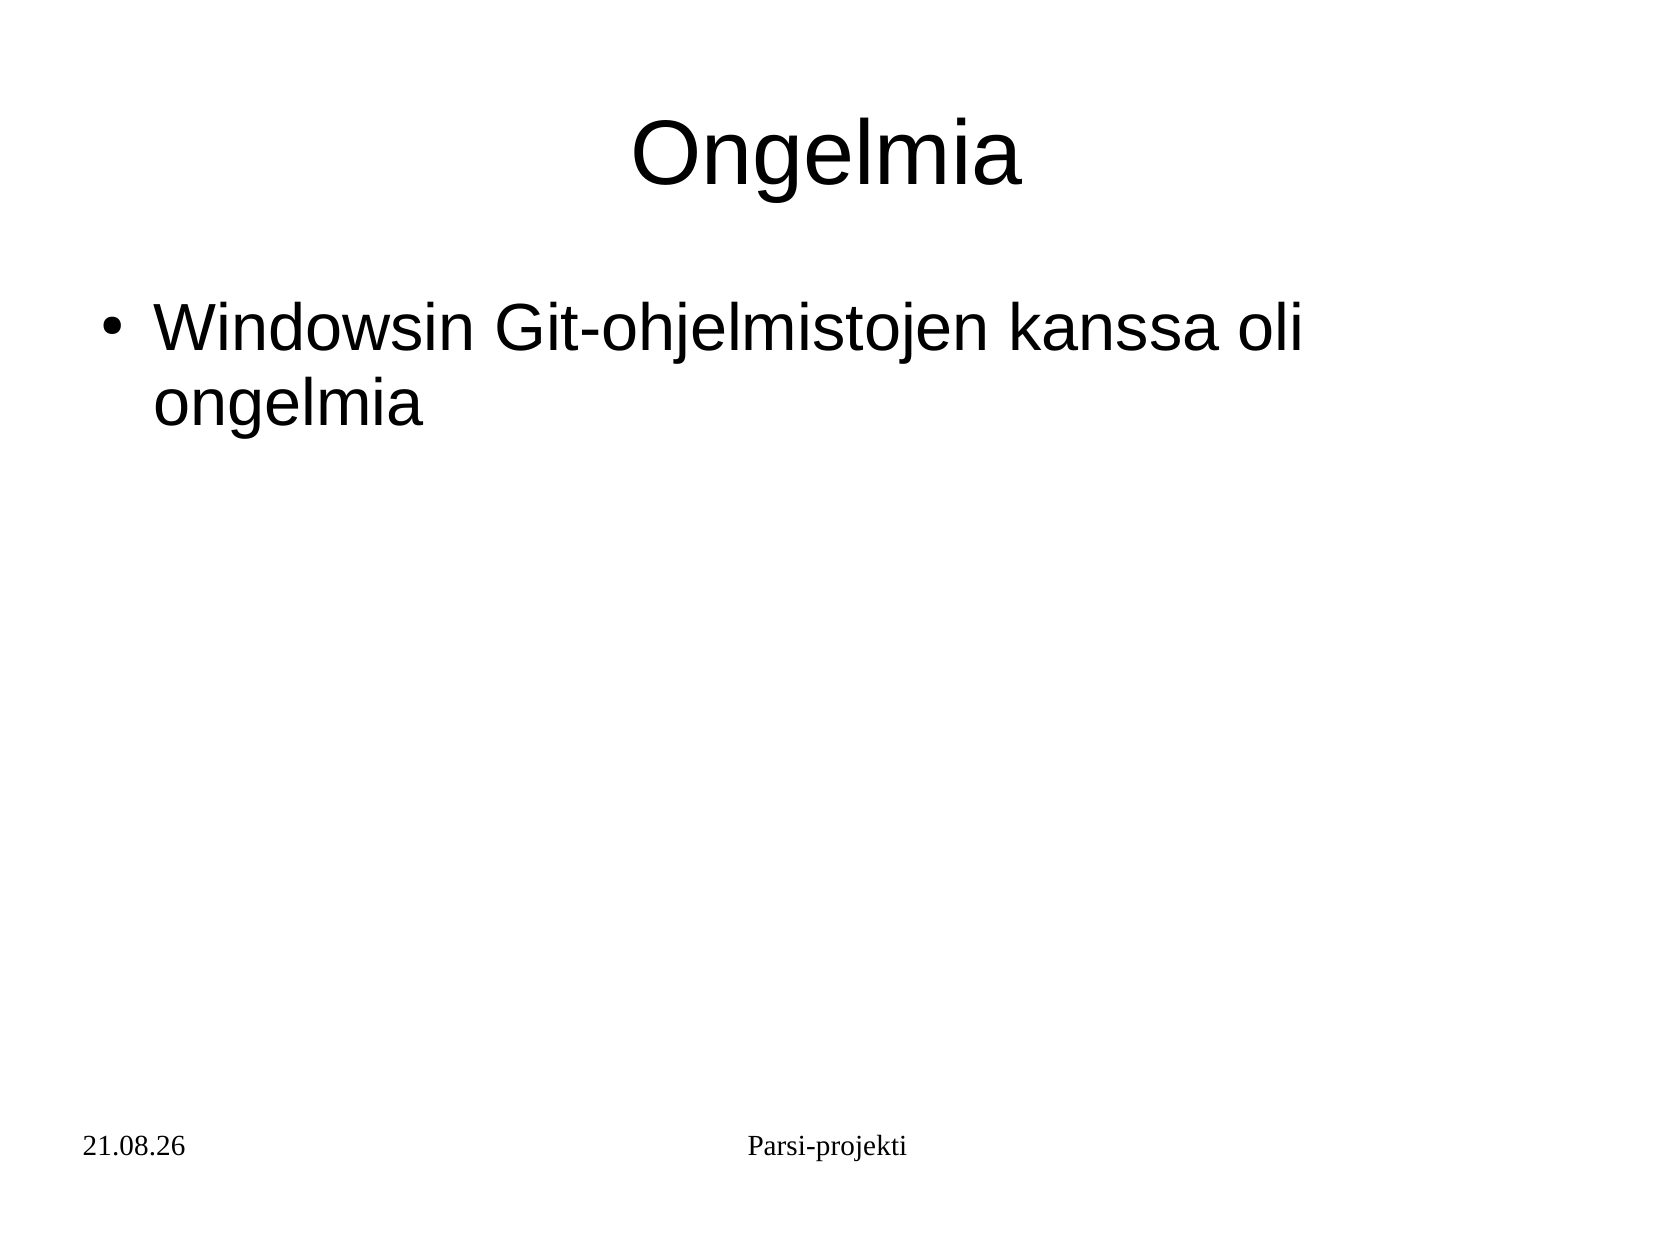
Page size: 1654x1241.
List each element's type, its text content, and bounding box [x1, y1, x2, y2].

title Ongelmia [82, 49, 1571, 257]
list Windowsin Git-ohjelmistojen kanssa oli ongelmia [82, 290, 1571, 1109]
